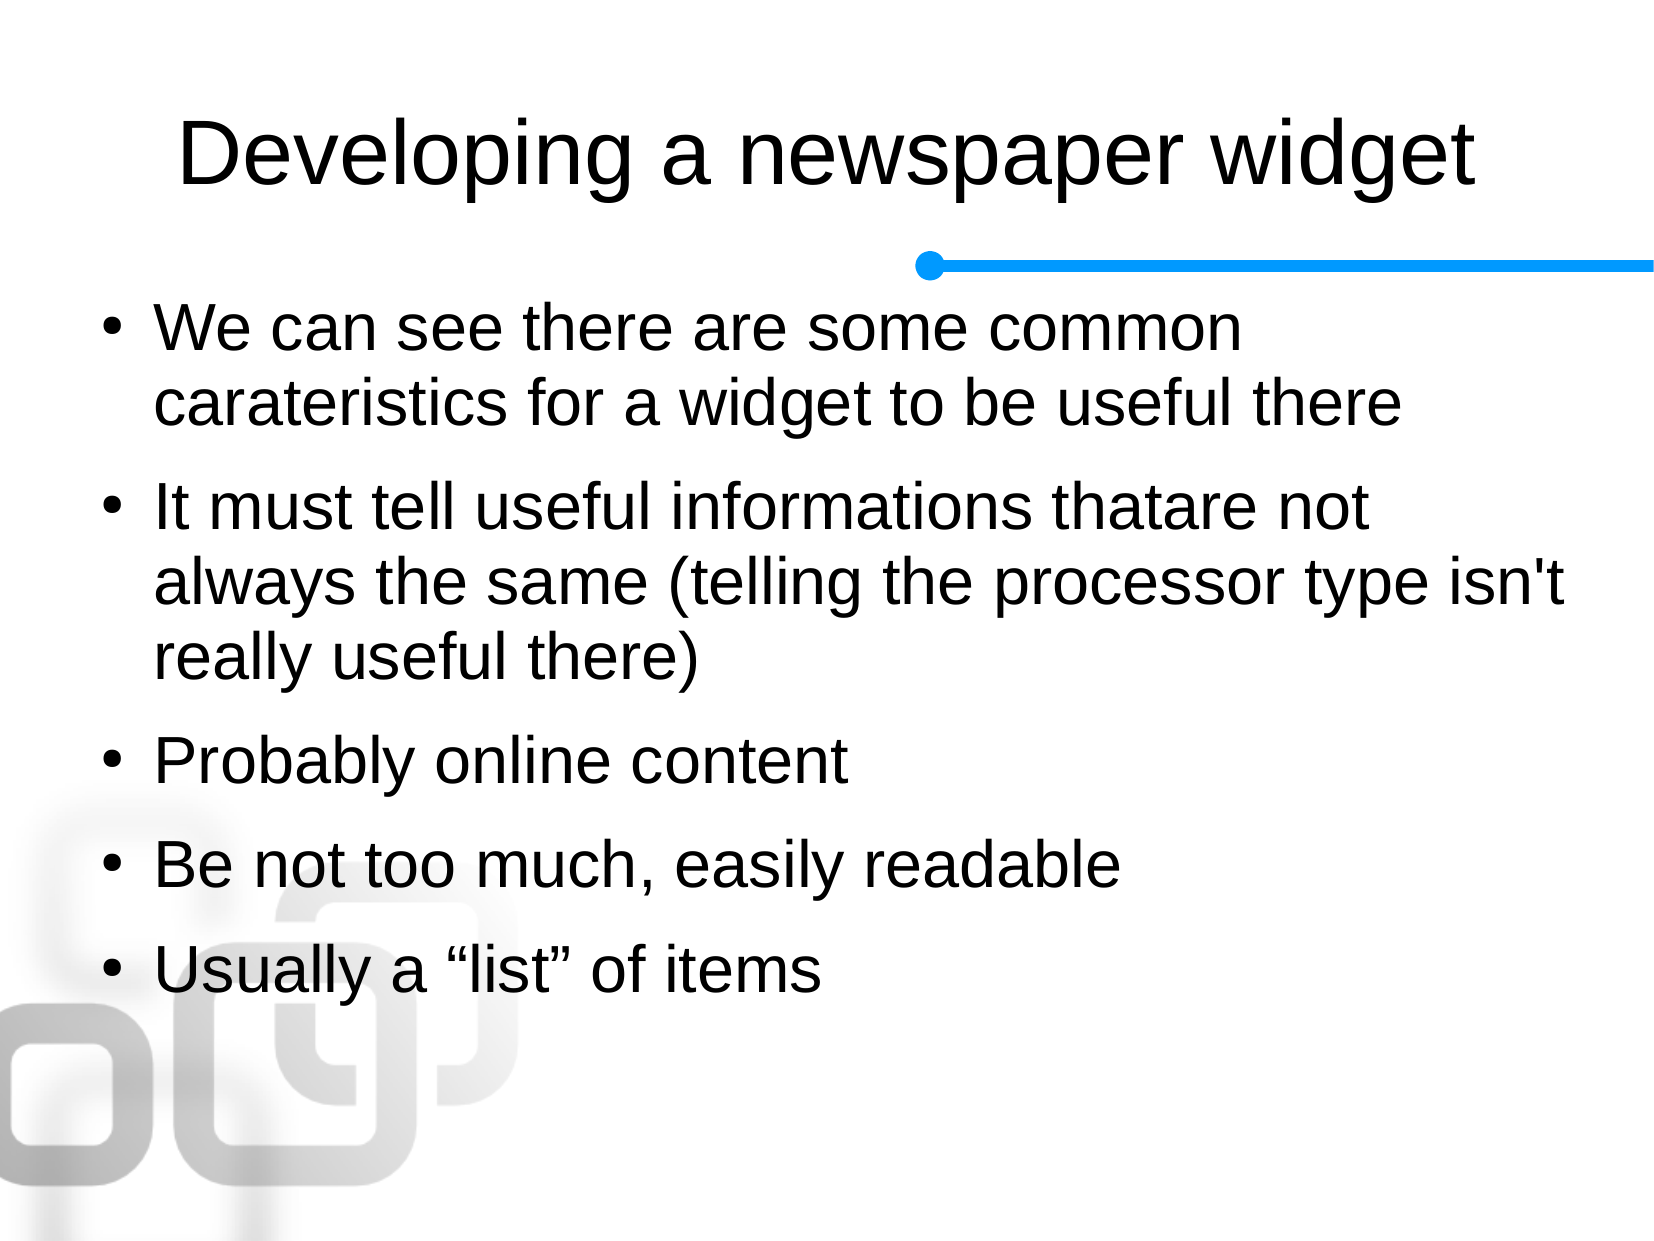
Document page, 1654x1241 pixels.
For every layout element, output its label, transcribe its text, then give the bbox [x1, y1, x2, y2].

picture [0, 713, 709, 1241]
list We can see there are some common carateristics for a widget to be useful there It must tell useful informations thatare not always the same (telling the processor type isn't really useful there) Probably online content Be not too much, easily readable Usually a “list” of items [82, 290, 1571, 1109]
title Developing a newspaper widget [82, 56, 1571, 250]
